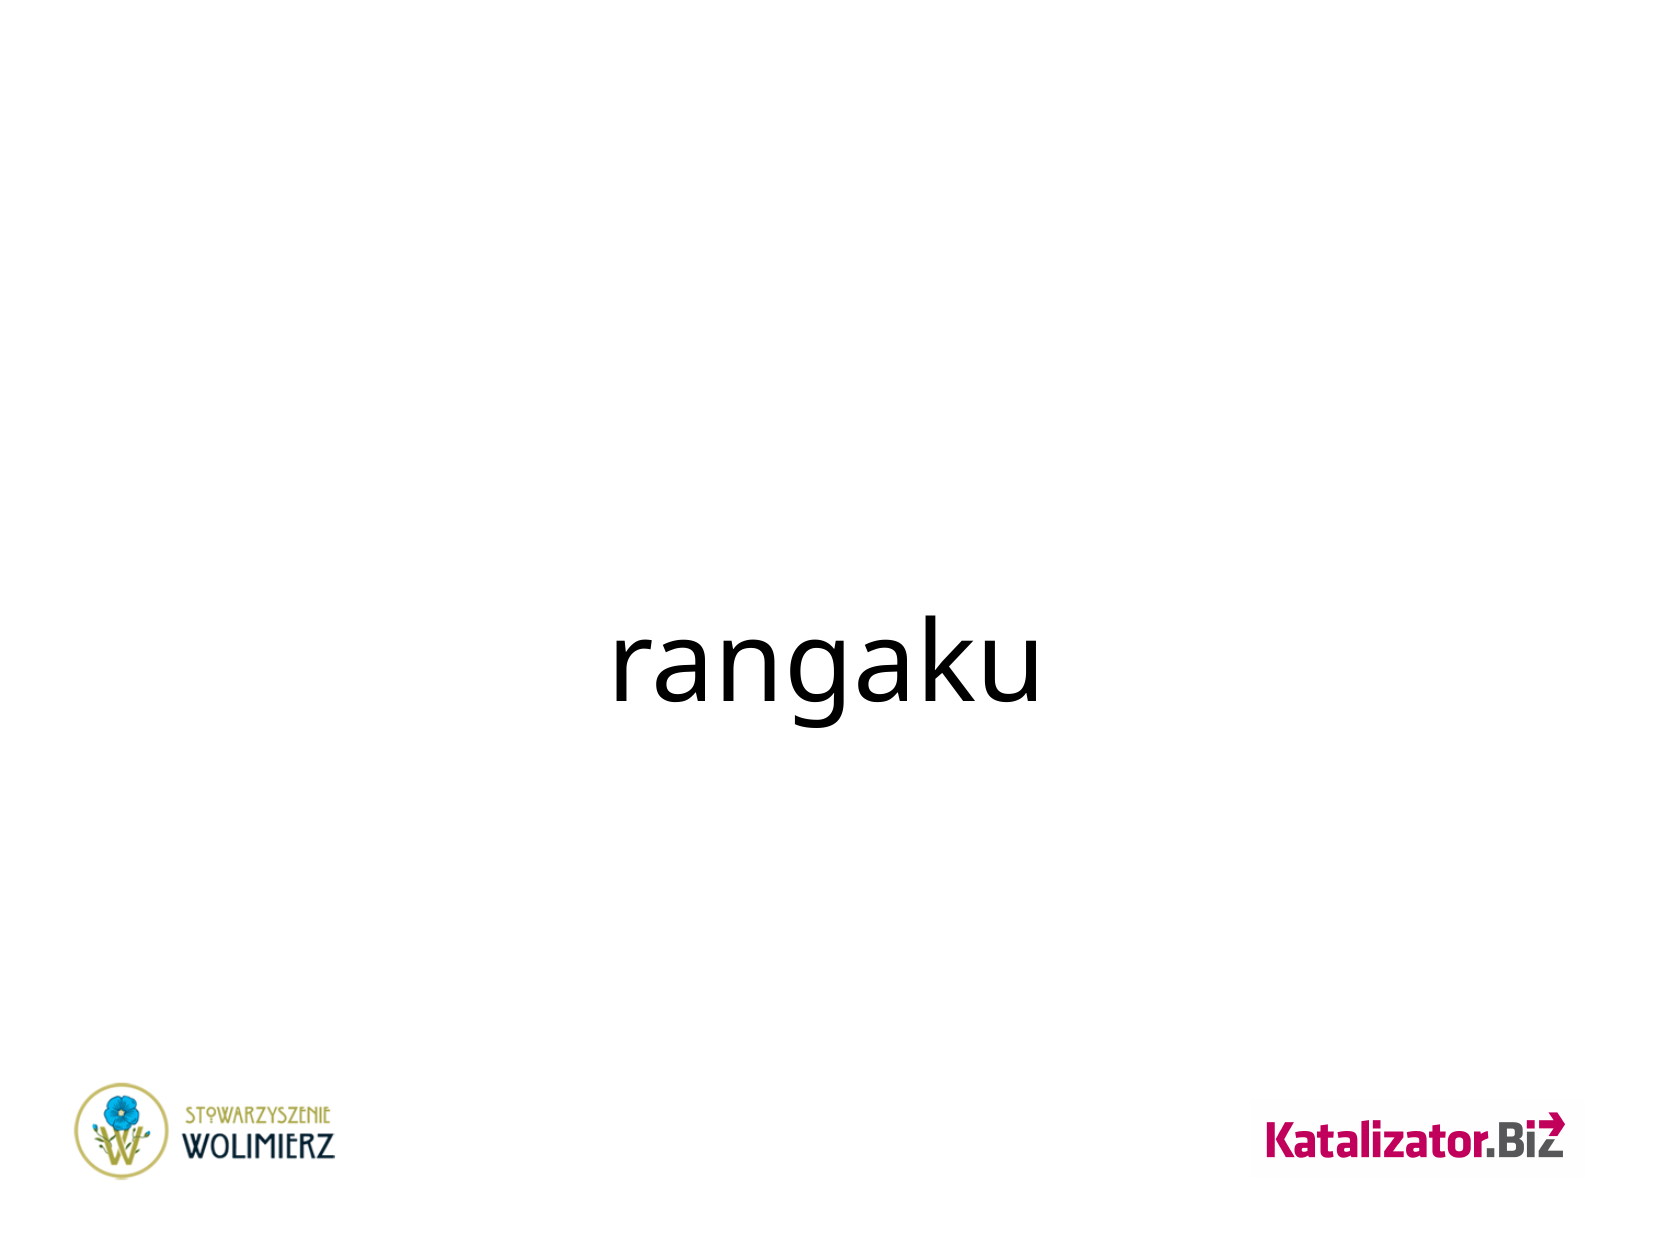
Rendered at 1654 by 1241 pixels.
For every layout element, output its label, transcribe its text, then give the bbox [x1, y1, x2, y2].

picture [68, 1066, 343, 1198]
picture [1251, 1098, 1585, 1178]
text_box rangaku [82, 578, 1571, 738]
